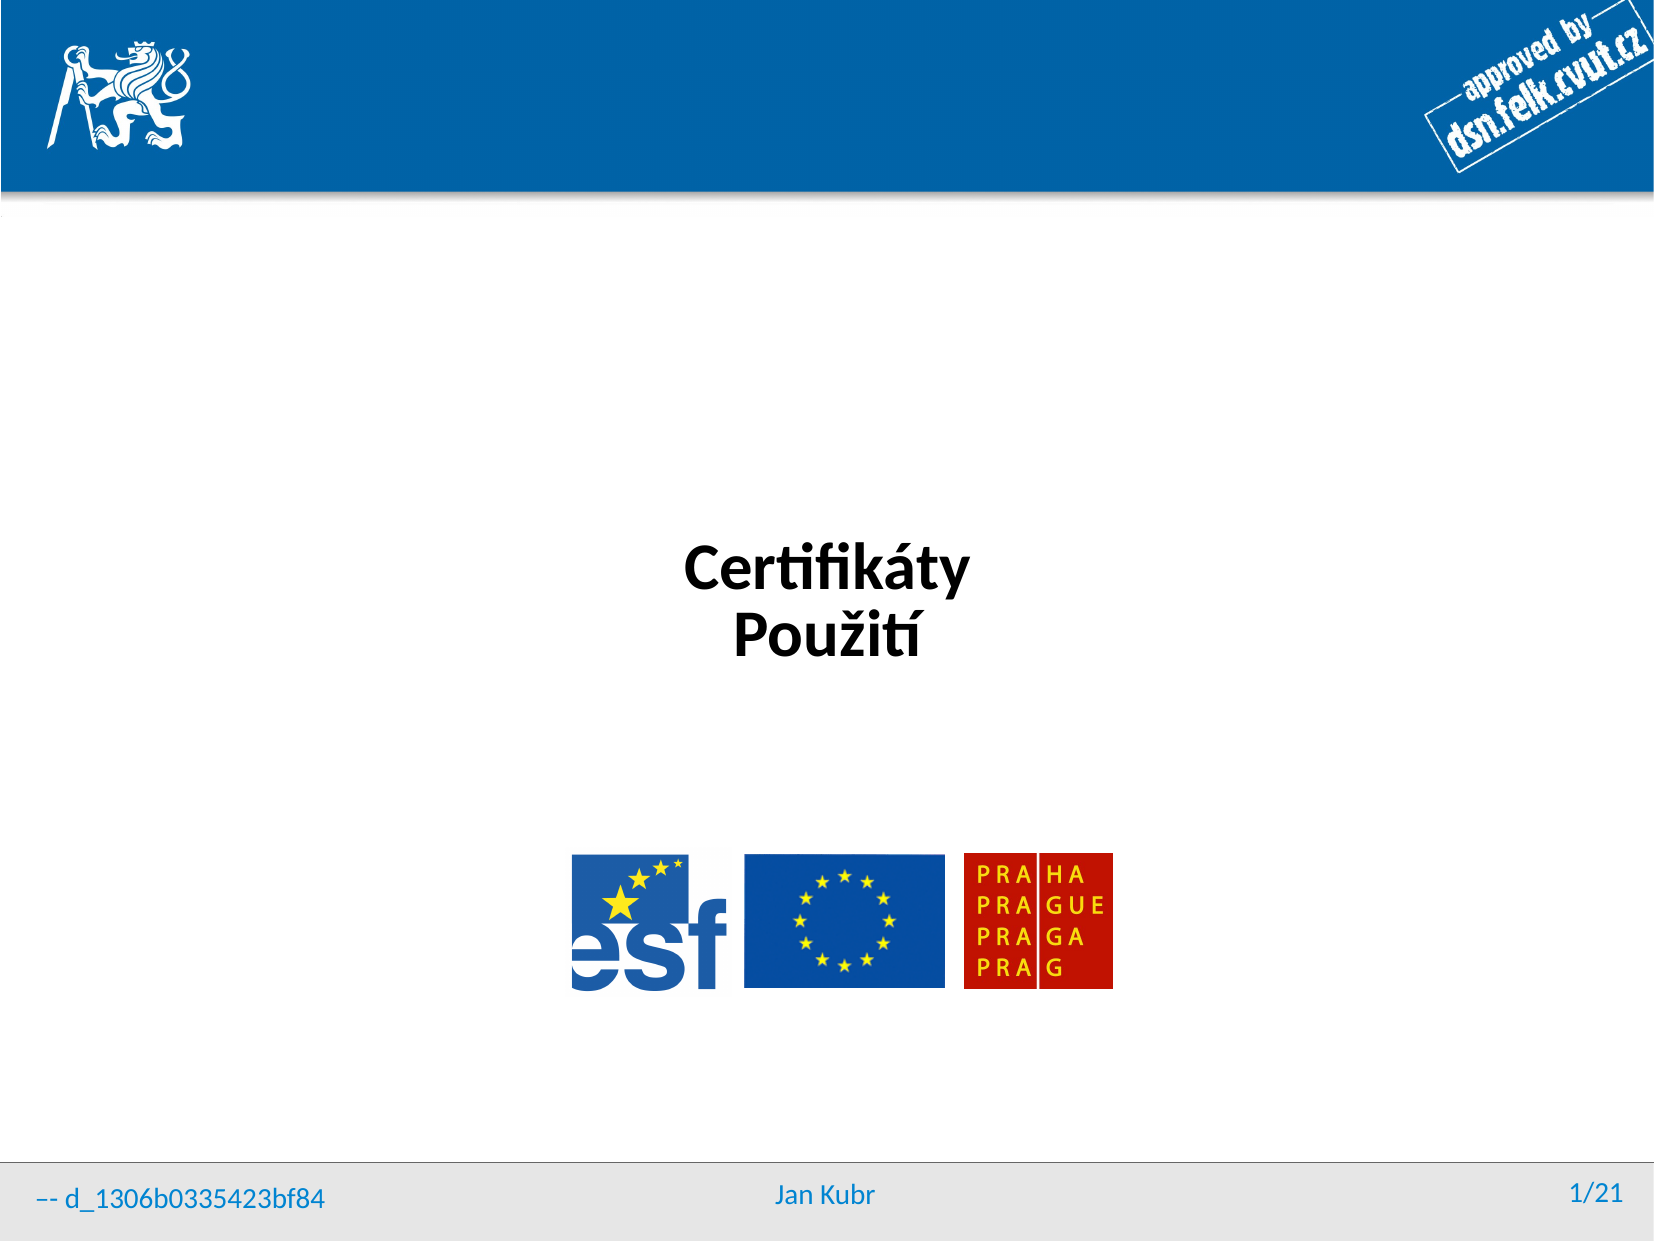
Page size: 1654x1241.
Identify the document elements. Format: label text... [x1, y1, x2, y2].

picture [565, 847, 732, 997]
subtitle Certifikáty Použití [121, 233, 1534, 1046]
picture [1, 0, 1654, 217]
picture [964, 853, 1113, 989]
picture [744, 854, 945, 988]
